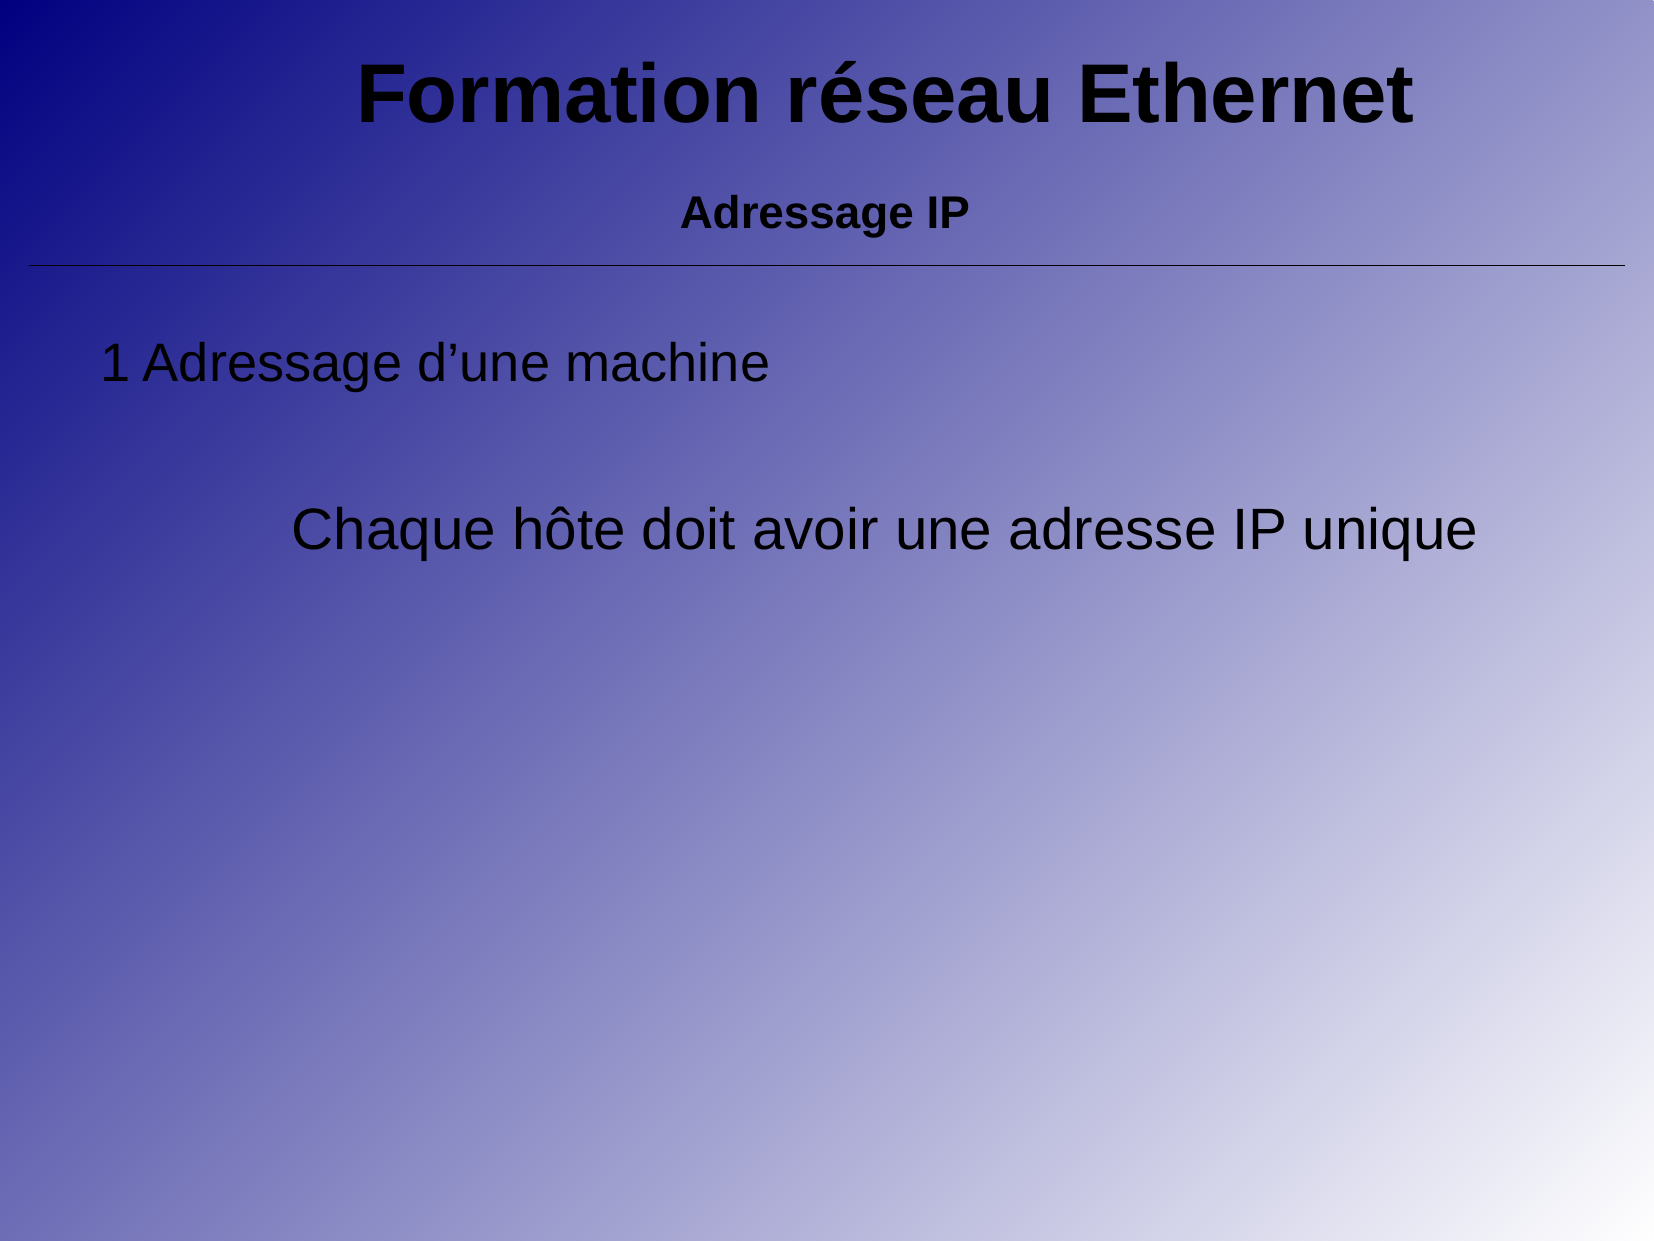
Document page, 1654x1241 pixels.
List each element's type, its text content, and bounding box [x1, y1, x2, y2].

text_box Chaque hôte doit avoir une adresse IP unique [276, 489, 1495, 570]
text_box 1 Adressage d’une machine [85, 324, 787, 401]
text_box Formation réseau Ethernet [324, 39, 1447, 148]
text_box Adressage IP [29, 177, 1621, 265]
text_box Adressage IP [29, 266, 1621, 354]
